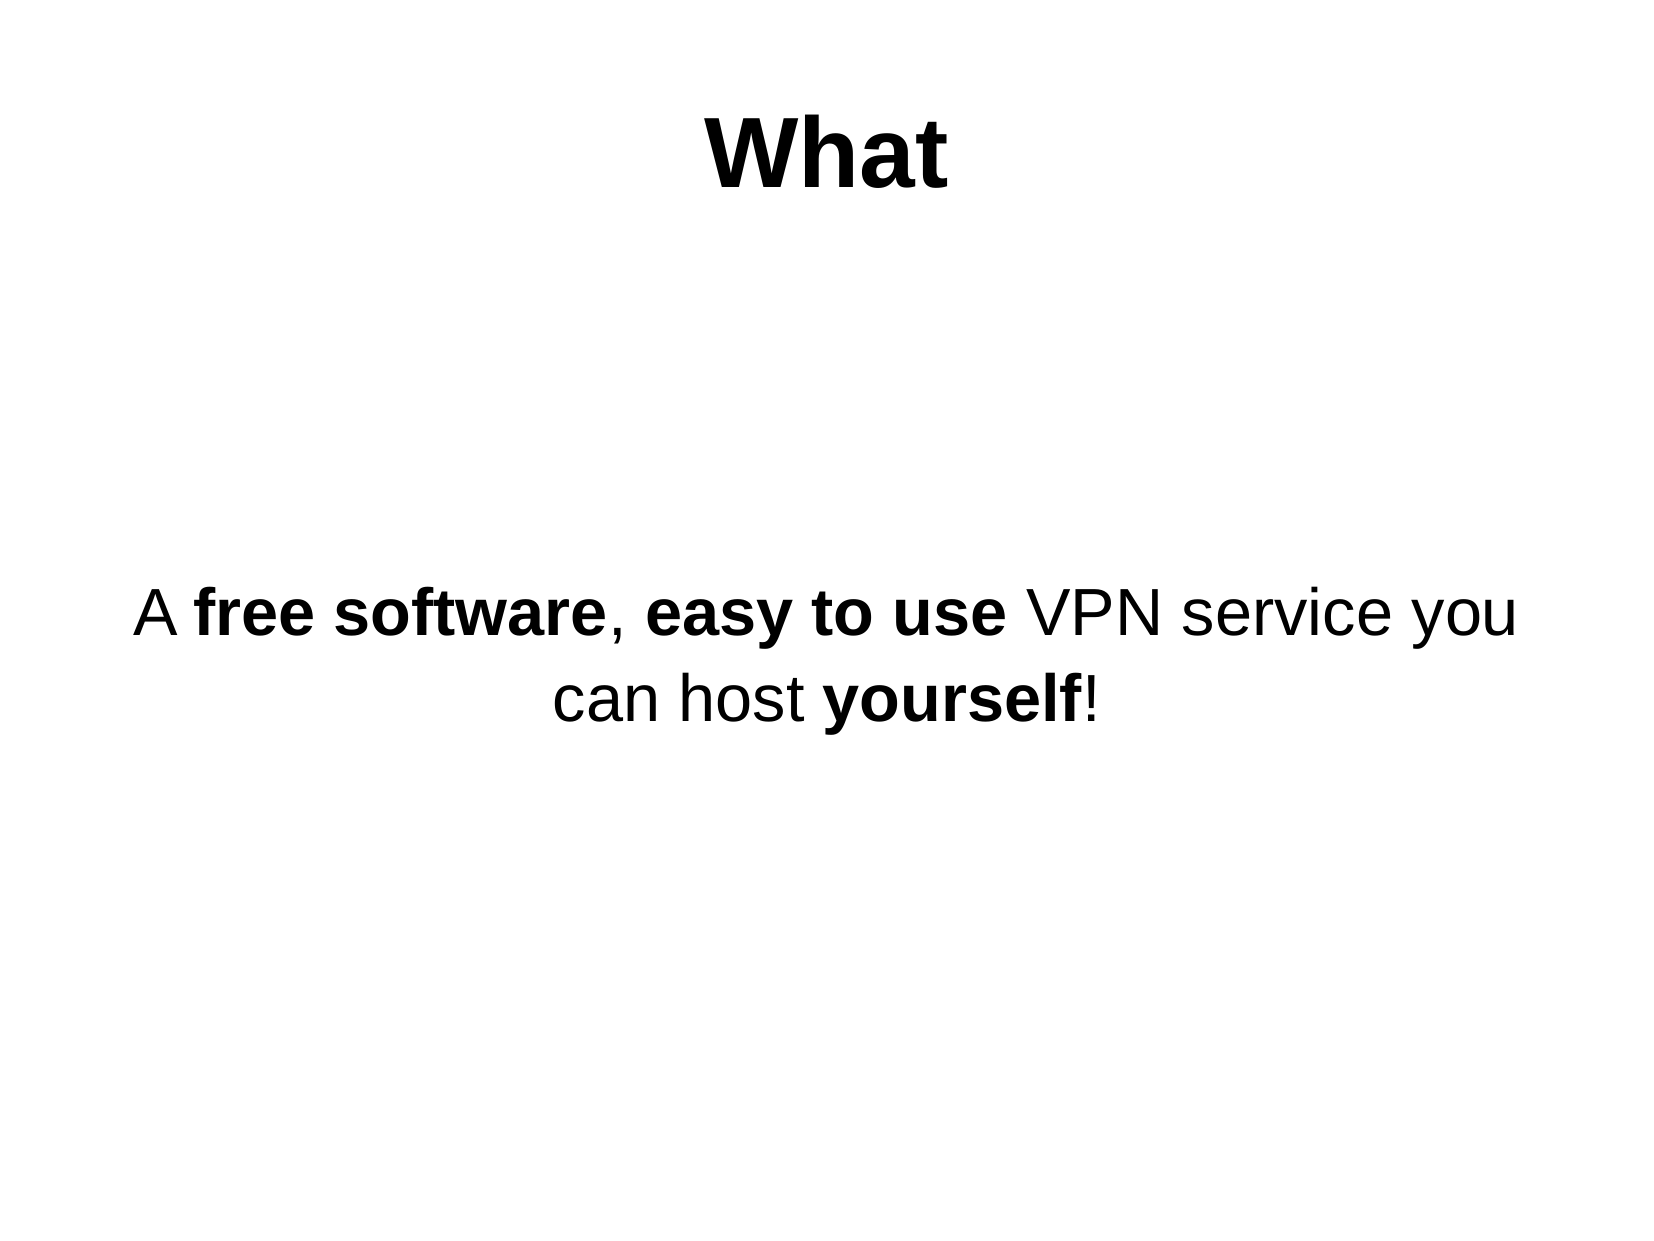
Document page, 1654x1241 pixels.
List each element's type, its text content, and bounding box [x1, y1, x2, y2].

title What [82, 49, 1571, 257]
subtitle A free software, easy to use VPN service you can host yourself! [82, 290, 1571, 1010]
